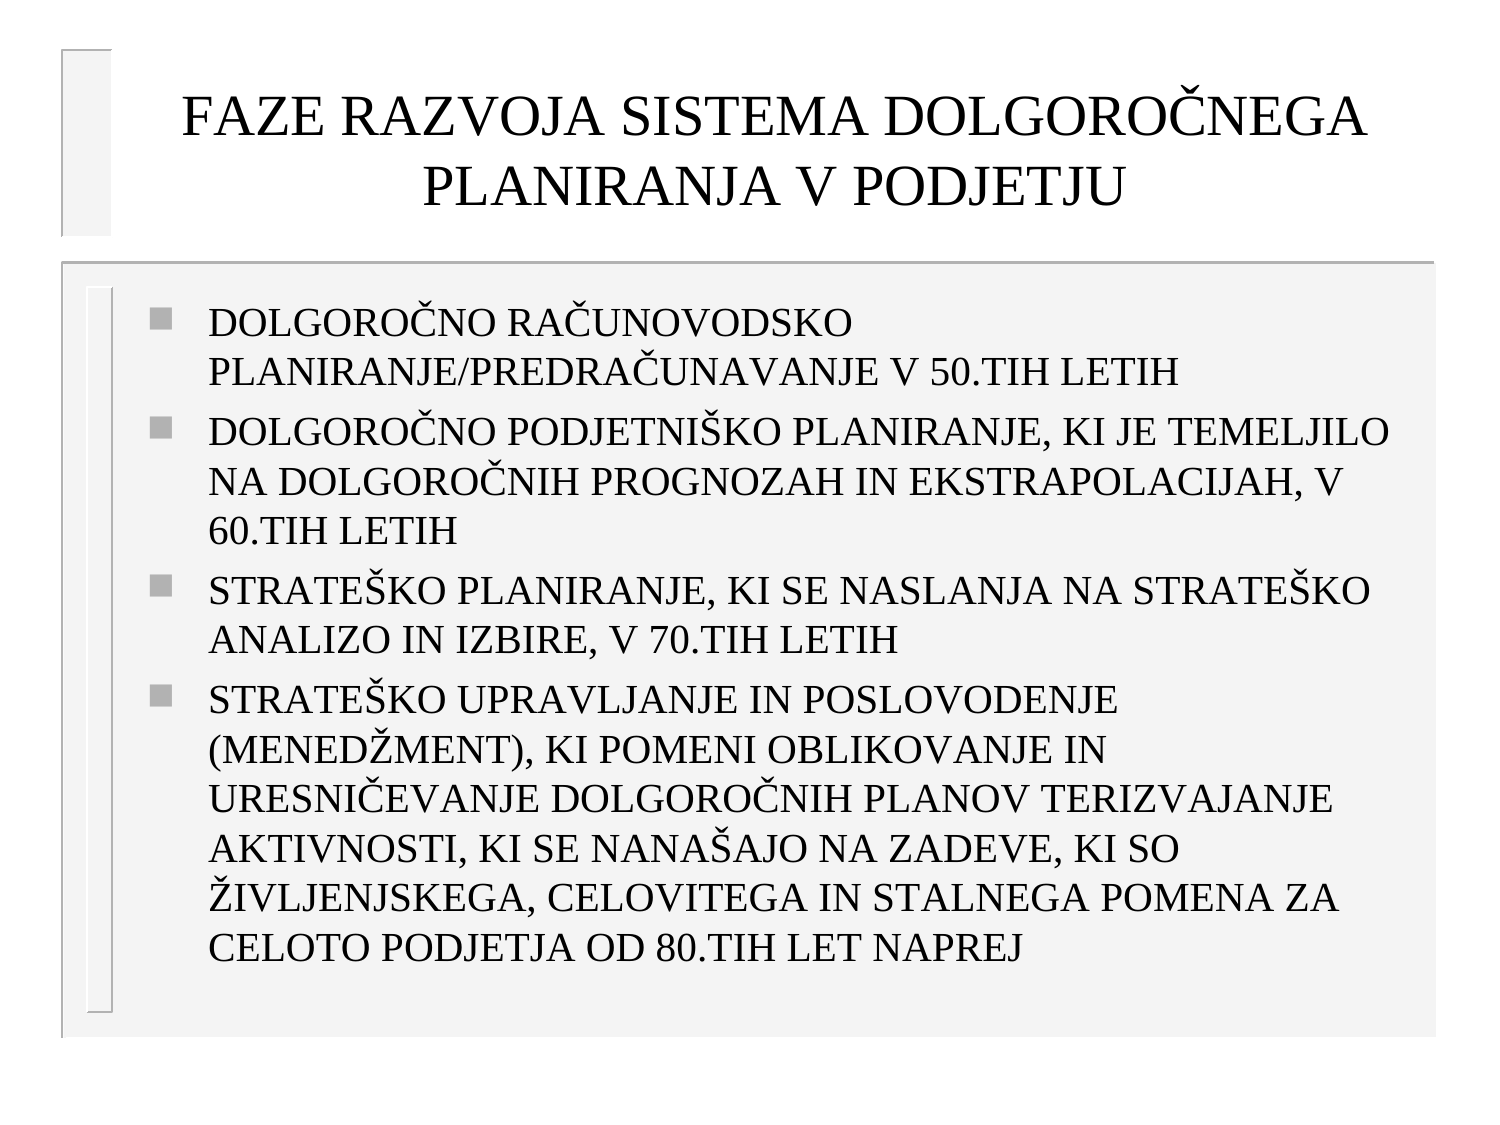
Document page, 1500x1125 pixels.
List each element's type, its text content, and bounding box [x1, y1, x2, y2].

list DOLGOROČNO RAČUNOVODSKO PLANIRANJE/PREDRAČUNAVANJE V 50.TIH LETIH DOLGOROČNO PODJETNIŠKO PLANIRANJE, KI JE TEMELJILO NA DOLGOROČNIH PROGNOZAH IN EKSTRAPOLACIJAH, V 60.TIH LETIH STRATEŠKO PLANIRANJE, KI SE NASLANJA NA STRATEŠKO ANALIZO IN IZBIRE, V 70.TIH LETIH STRATEŠKO UPRAVLJANJE IN POSLOVODENJE (MENEDŽMENT), KI POMENI OBLIKOVANJE IN URESNIČEVANJE DOLGOROČNIH PLANOV TERIZVAJANJE AKTIVNOSTI, KI SE NANAŠAJO NA ZADEVE, KI SO ŽIVLJENJSKEGA, CELOVITEGA IN STALNEGA POMENA ZA CELOTO PODJETJA OD 80.TIH LET NAPREJ [137, 287, 1413, 985]
title FAZE RAZVOJA SISTEMA DOLGOROČNEGA PLANIRANJA V PODJETJU [137, 56, 1413, 238]
